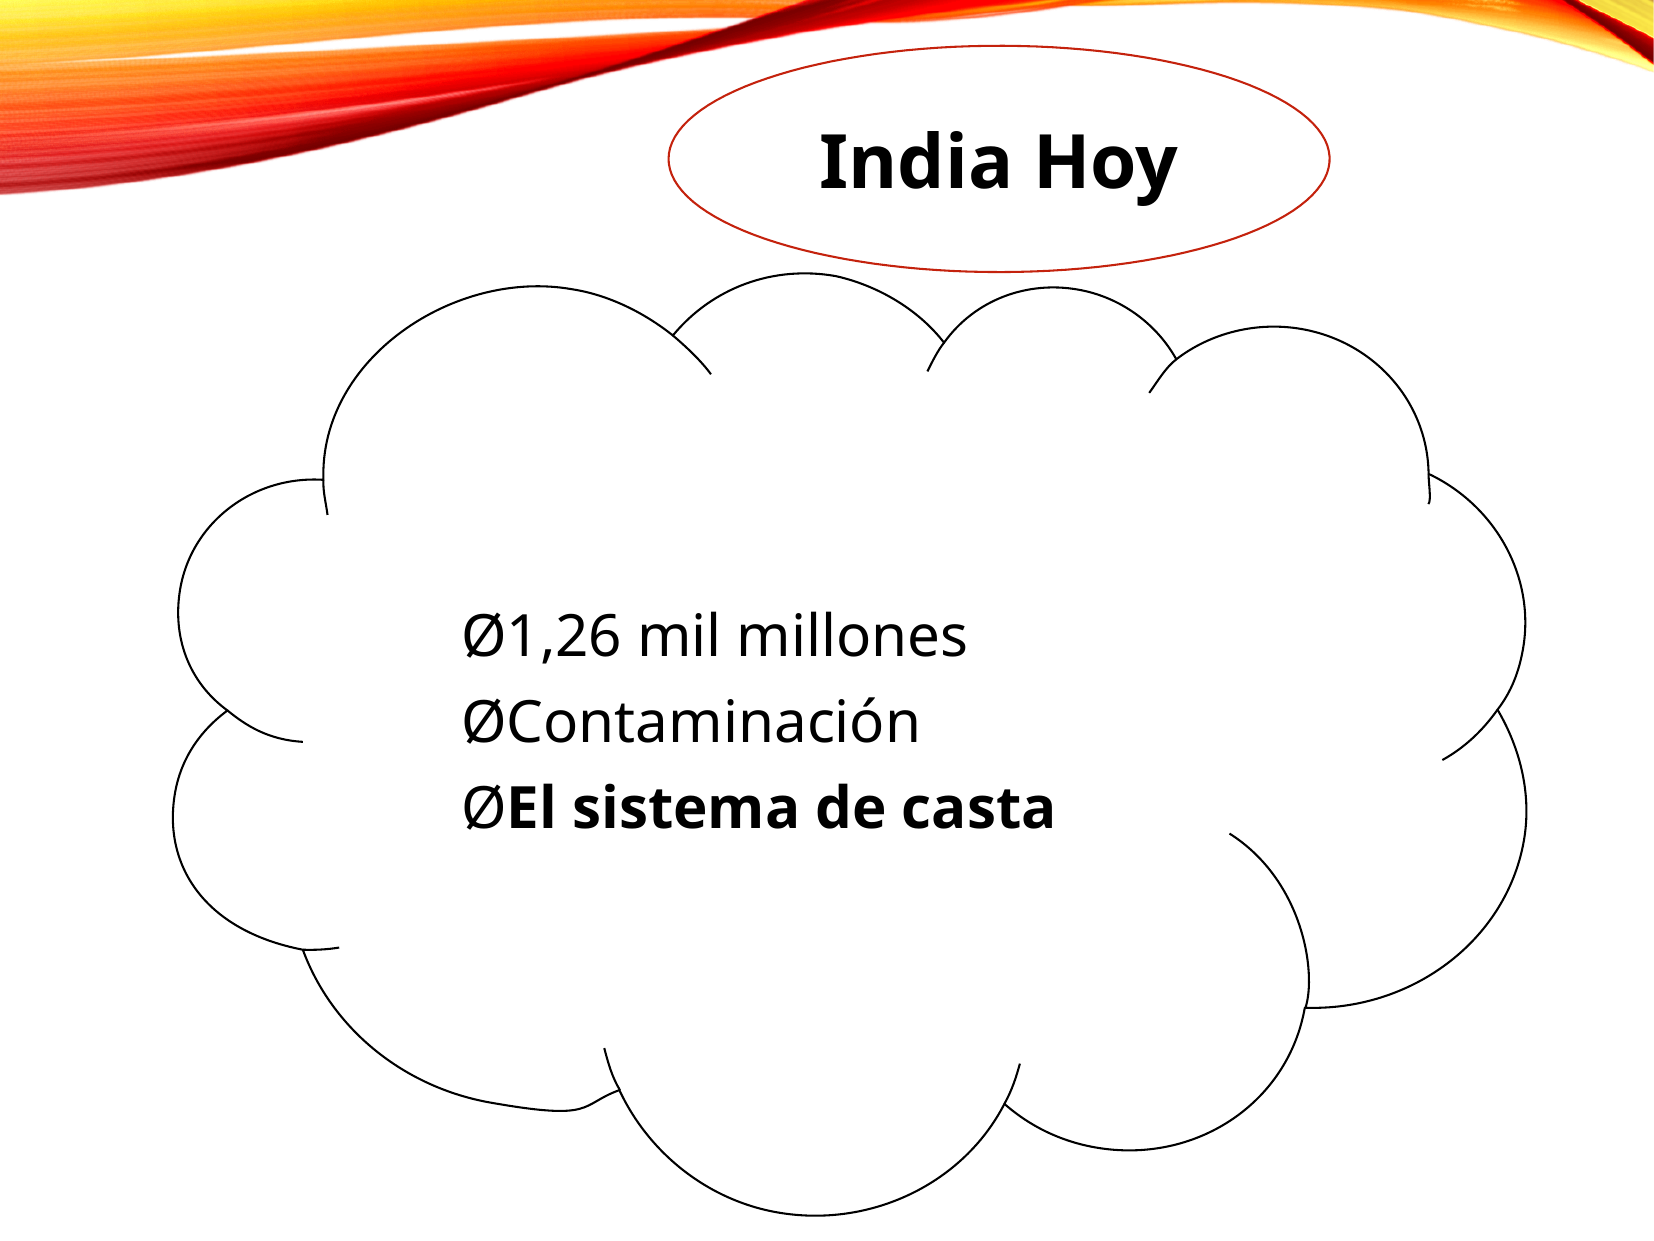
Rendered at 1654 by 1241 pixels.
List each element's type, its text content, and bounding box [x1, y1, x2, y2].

list 1,26 mil millones Contaminación El sistema de casta [446, 515, 1250, 908]
text_box India Hoy [668, 45, 1330, 273]
text_box [172, 273, 1527, 1216]
